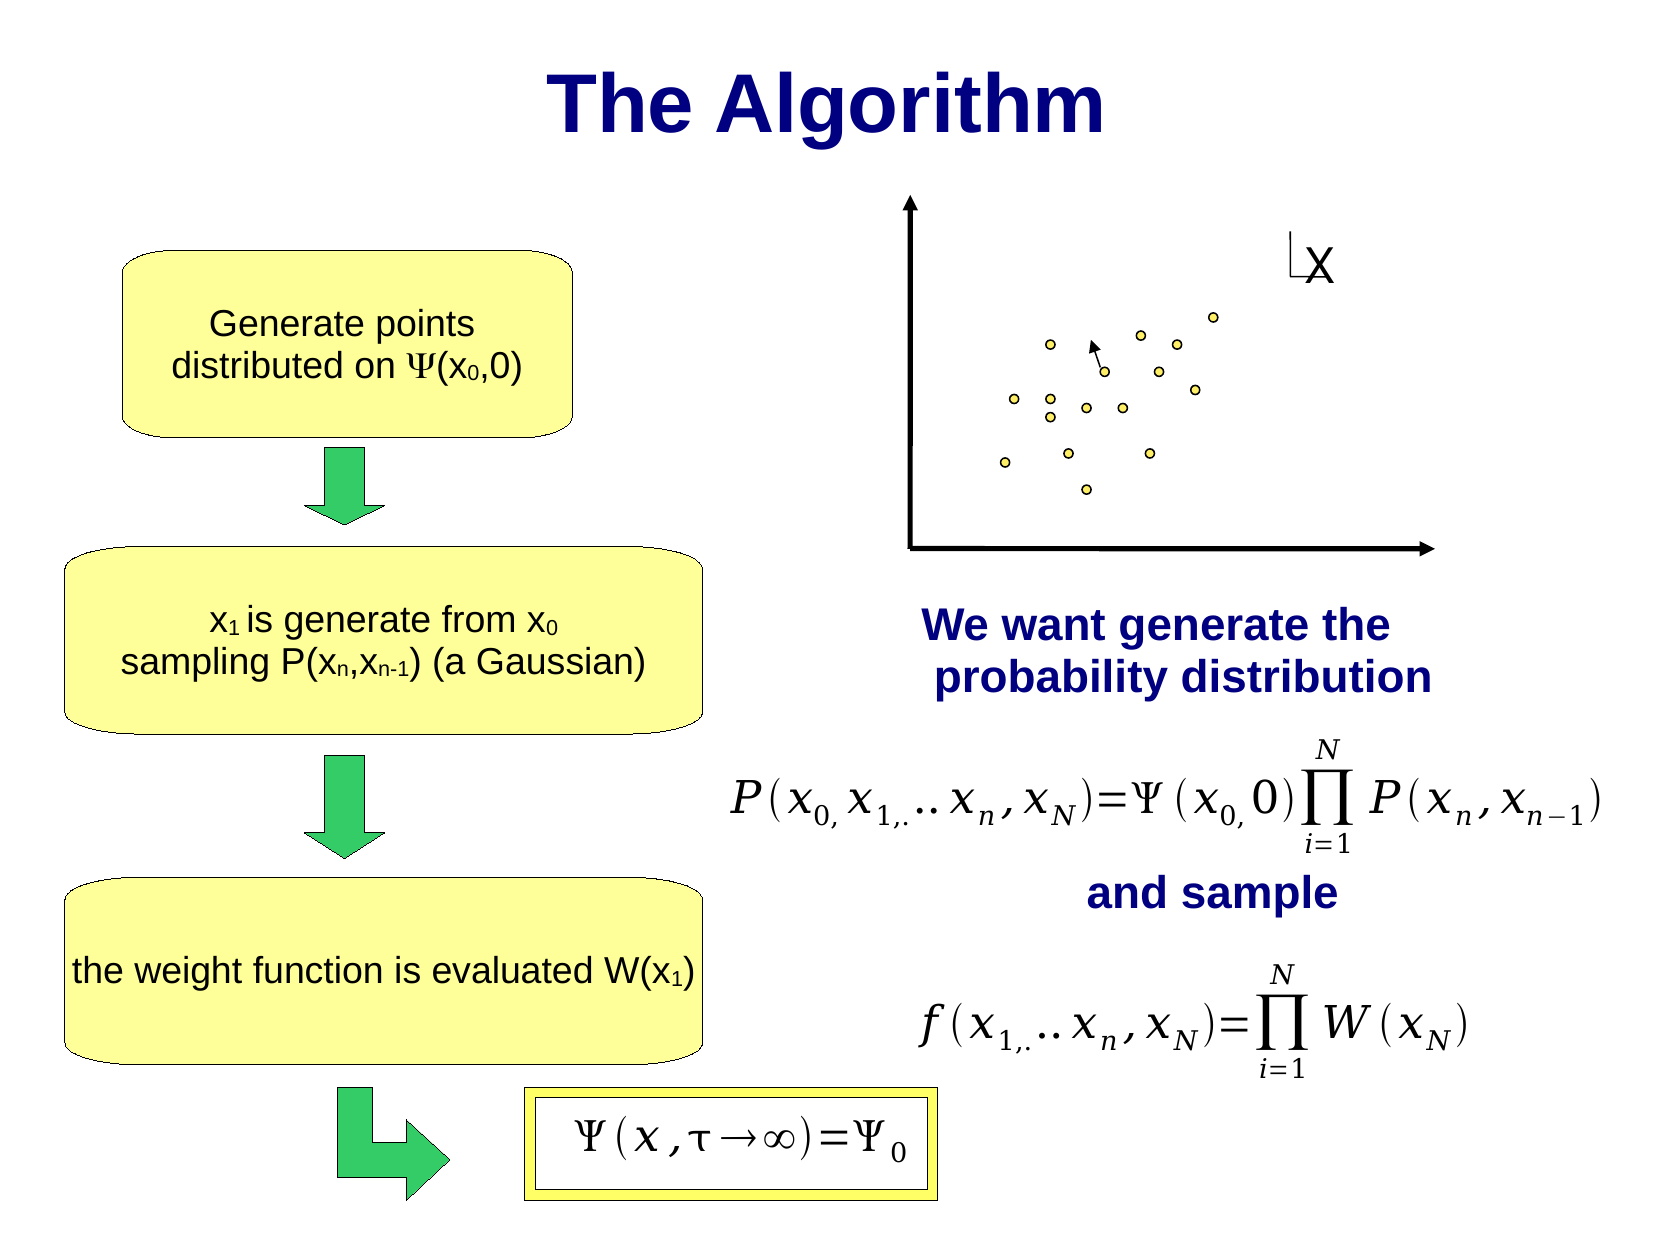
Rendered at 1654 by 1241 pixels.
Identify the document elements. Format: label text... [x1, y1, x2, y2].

text_box [1100, 367, 1110, 377]
text_box X [1315, 268, 1324, 276]
text_box [1208, 312, 1218, 323]
text_box [304, 755, 385, 859]
text_box [337, 1087, 450, 1201]
text_box [1000, 457, 1010, 468]
text_box [1045, 340, 1056, 350]
text_box X [1290, 222, 1390, 306]
chart [716, 734, 1613, 860]
text_box x1 is generate from x0 sampling P(xn,xn-1) (a Gaussian) [64, 546, 703, 735]
text_box [1045, 412, 1056, 422]
text_box [1145, 448, 1155, 459]
text_box [1118, 403, 1128, 413]
chart [563, 1109, 918, 1170]
text_box [1009, 394, 1019, 404]
text_box [1172, 340, 1182, 350]
title The Algorithm [82, 0, 1571, 208]
text_box [304, 447, 385, 525]
text_box and sample [1071, 859, 1308, 944]
text_box [1190, 385, 1200, 395]
text_box We want generate the probability distribution [906, 592, 1356, 725]
text_box [524, 1087, 938, 1201]
text_box the weight function is evaluated W(x1) [64, 877, 703, 1065]
text_box [1082, 403, 1092, 413]
text_box Generate points distributed on Y(x0,0) [122, 250, 573, 438]
text_box [1045, 394, 1056, 404]
text_box [1082, 485, 1092, 495]
chart [904, 959, 1481, 1085]
text_box [1154, 367, 1164, 377]
text_box [1063, 448, 1074, 459]
text_box [1136, 331, 1146, 341]
